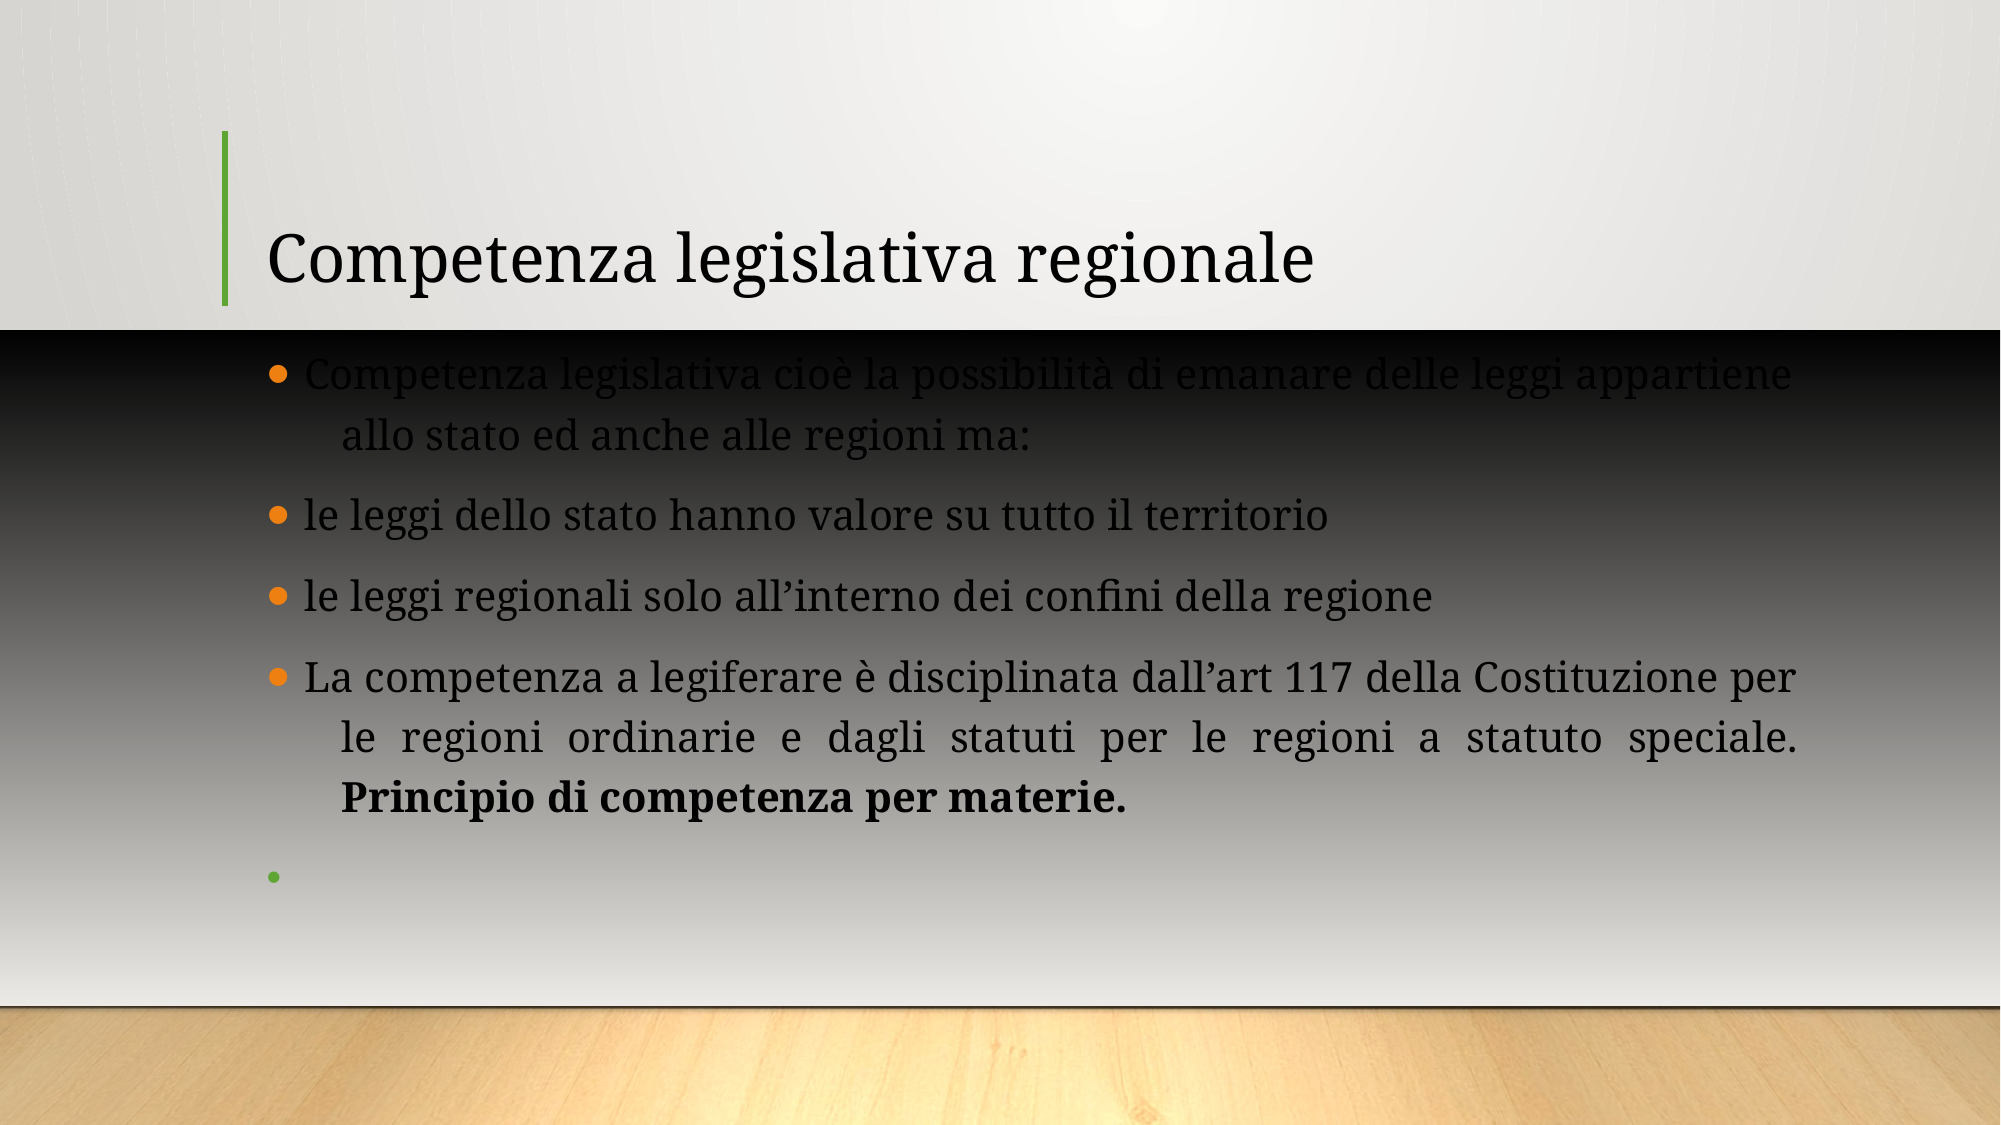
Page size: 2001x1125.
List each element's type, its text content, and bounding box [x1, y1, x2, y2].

list Competenza legislativa cioè la possibilità di emanare delle leggi appartiene allo stato ed anche alle regioni ma: le leggi dello stato hanno valore su tutto il territorio le leggi regionali solo all’interno dei confini della regione La competenza a legiferare è disciplinata dall’art 117 della Costituzione per le regioni ordinarie e dagli statuti per le regioni a statuto speciale. Principio di competenza per materie. [251, 330, 1814, 897]
title Competenza legislativa regionale [251, 131, 1814, 305]
